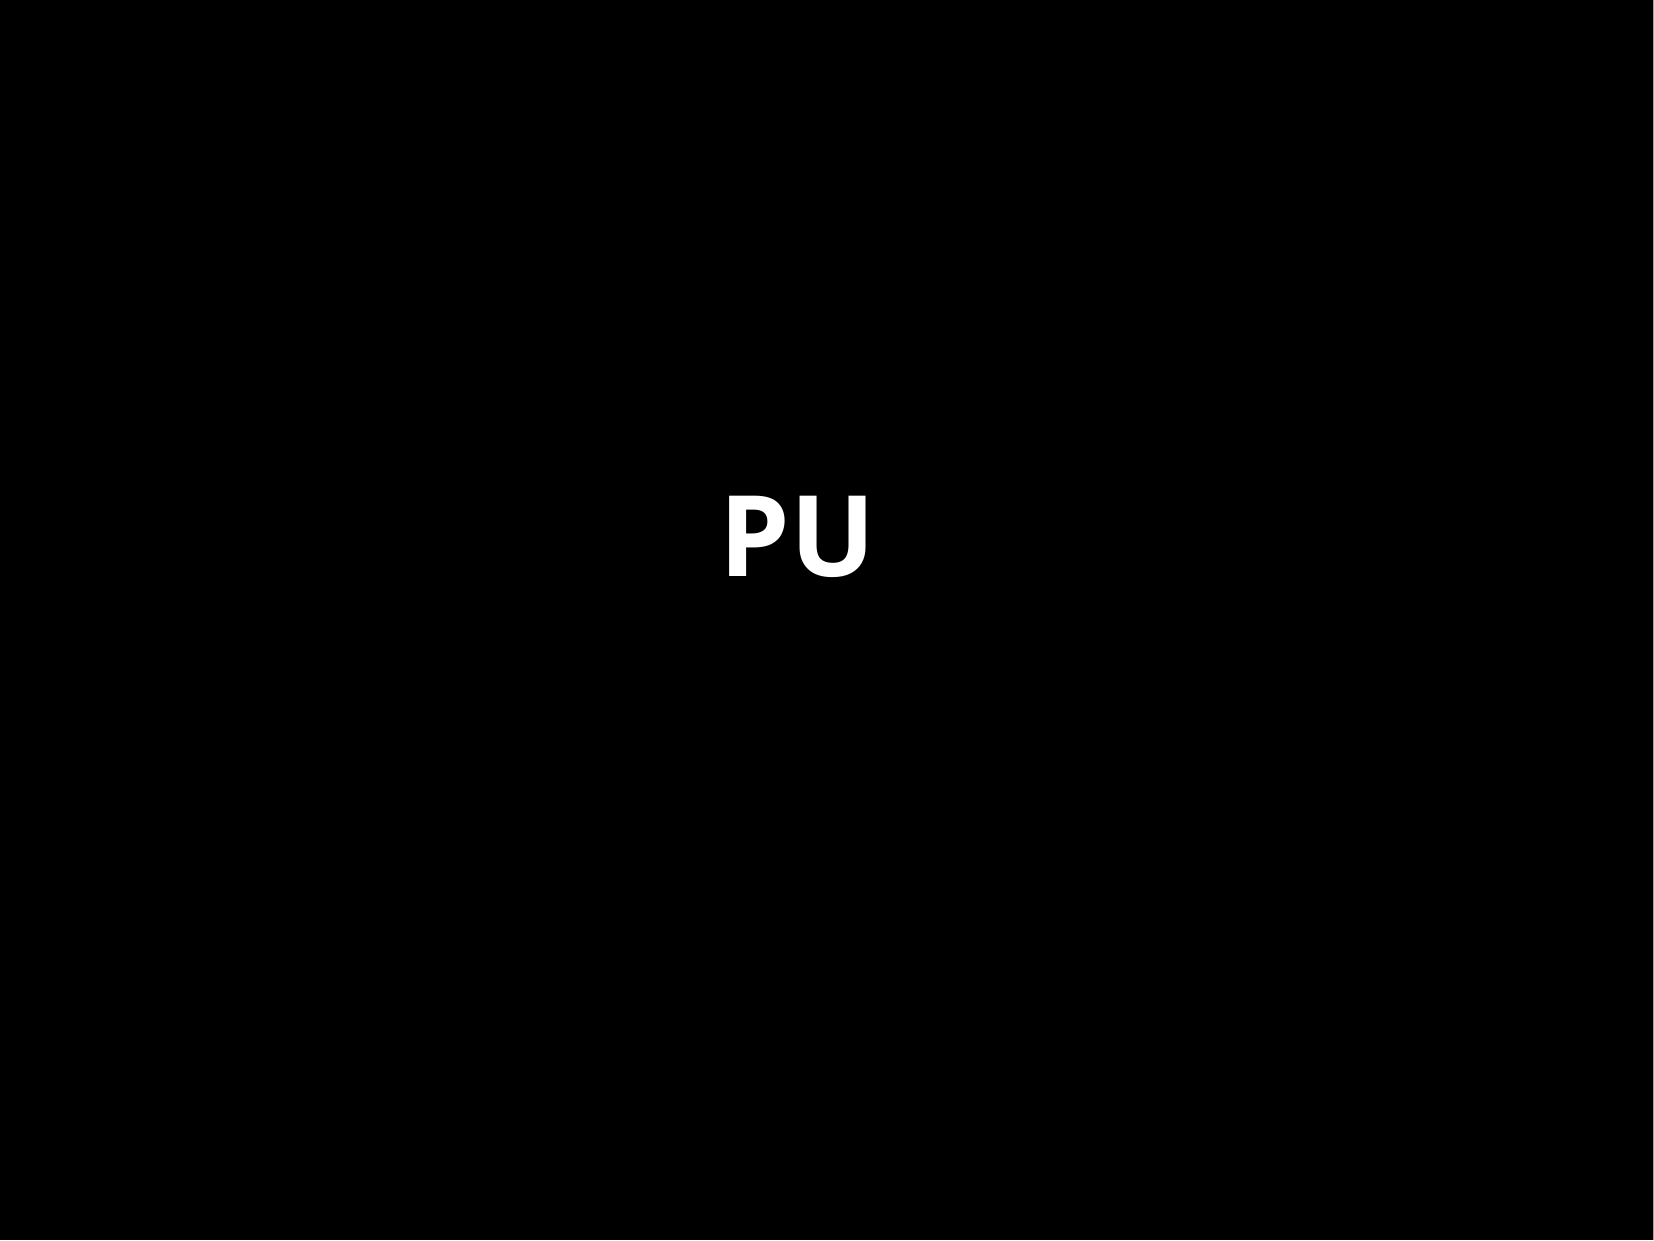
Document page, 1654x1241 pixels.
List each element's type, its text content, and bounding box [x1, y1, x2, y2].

text_box PU [88, 88, 1507, 975]
